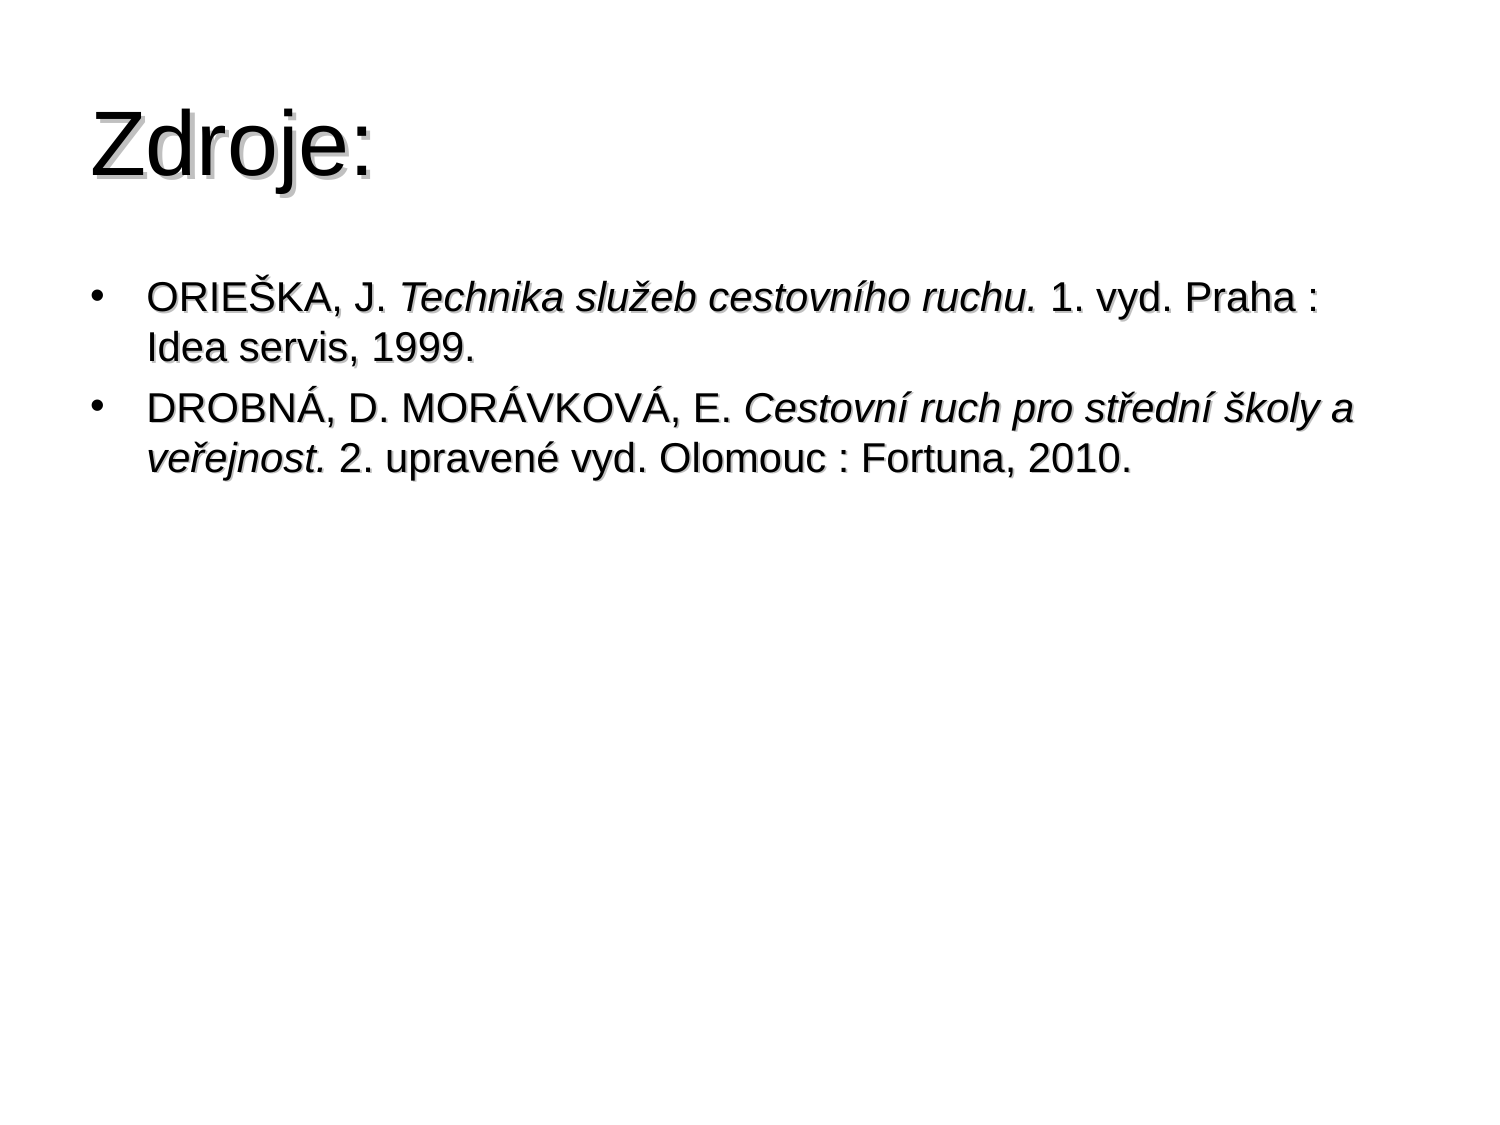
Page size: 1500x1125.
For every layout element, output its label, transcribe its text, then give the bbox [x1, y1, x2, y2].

title Zdroje: [75, 45, 1426, 233]
list ORIEŠKA, J. Technika služeb cestovního ruchu. 1. vyd. Praha : Idea servis, 1999. DROBNÁ, D. MORÁVKOVÁ, E. Cestovní ruch pro střední školy a veřejnost. 2. upravené vyd. Olomouc : Fortuna, 2010. [75, 262, 1426, 1006]
